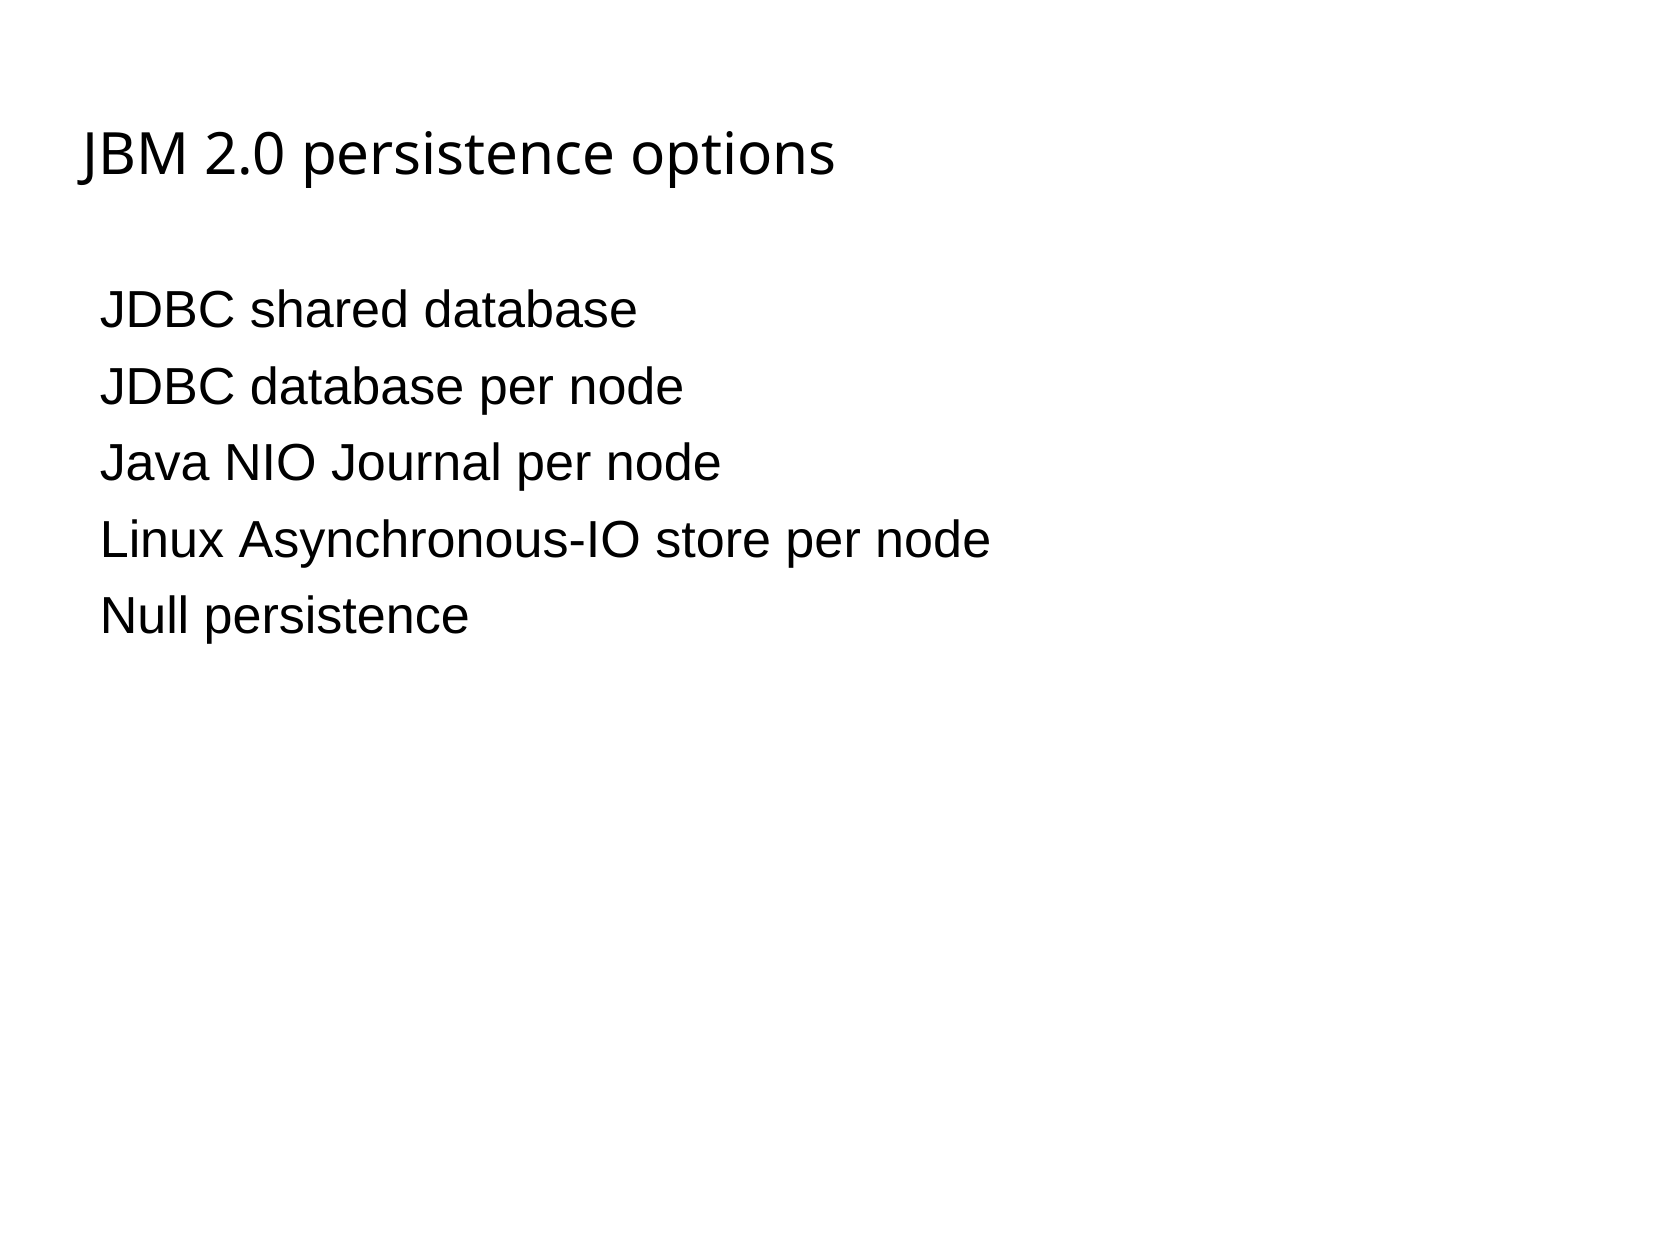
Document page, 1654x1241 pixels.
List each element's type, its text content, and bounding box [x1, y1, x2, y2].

title JBM 2.0 persistence options [82, 56, 1571, 249]
list JDBC shared database JDBC database per node Java NIO Journal per node Linux Asynchronous-IO store per node Null persistence [82, 290, 1571, 1094]
